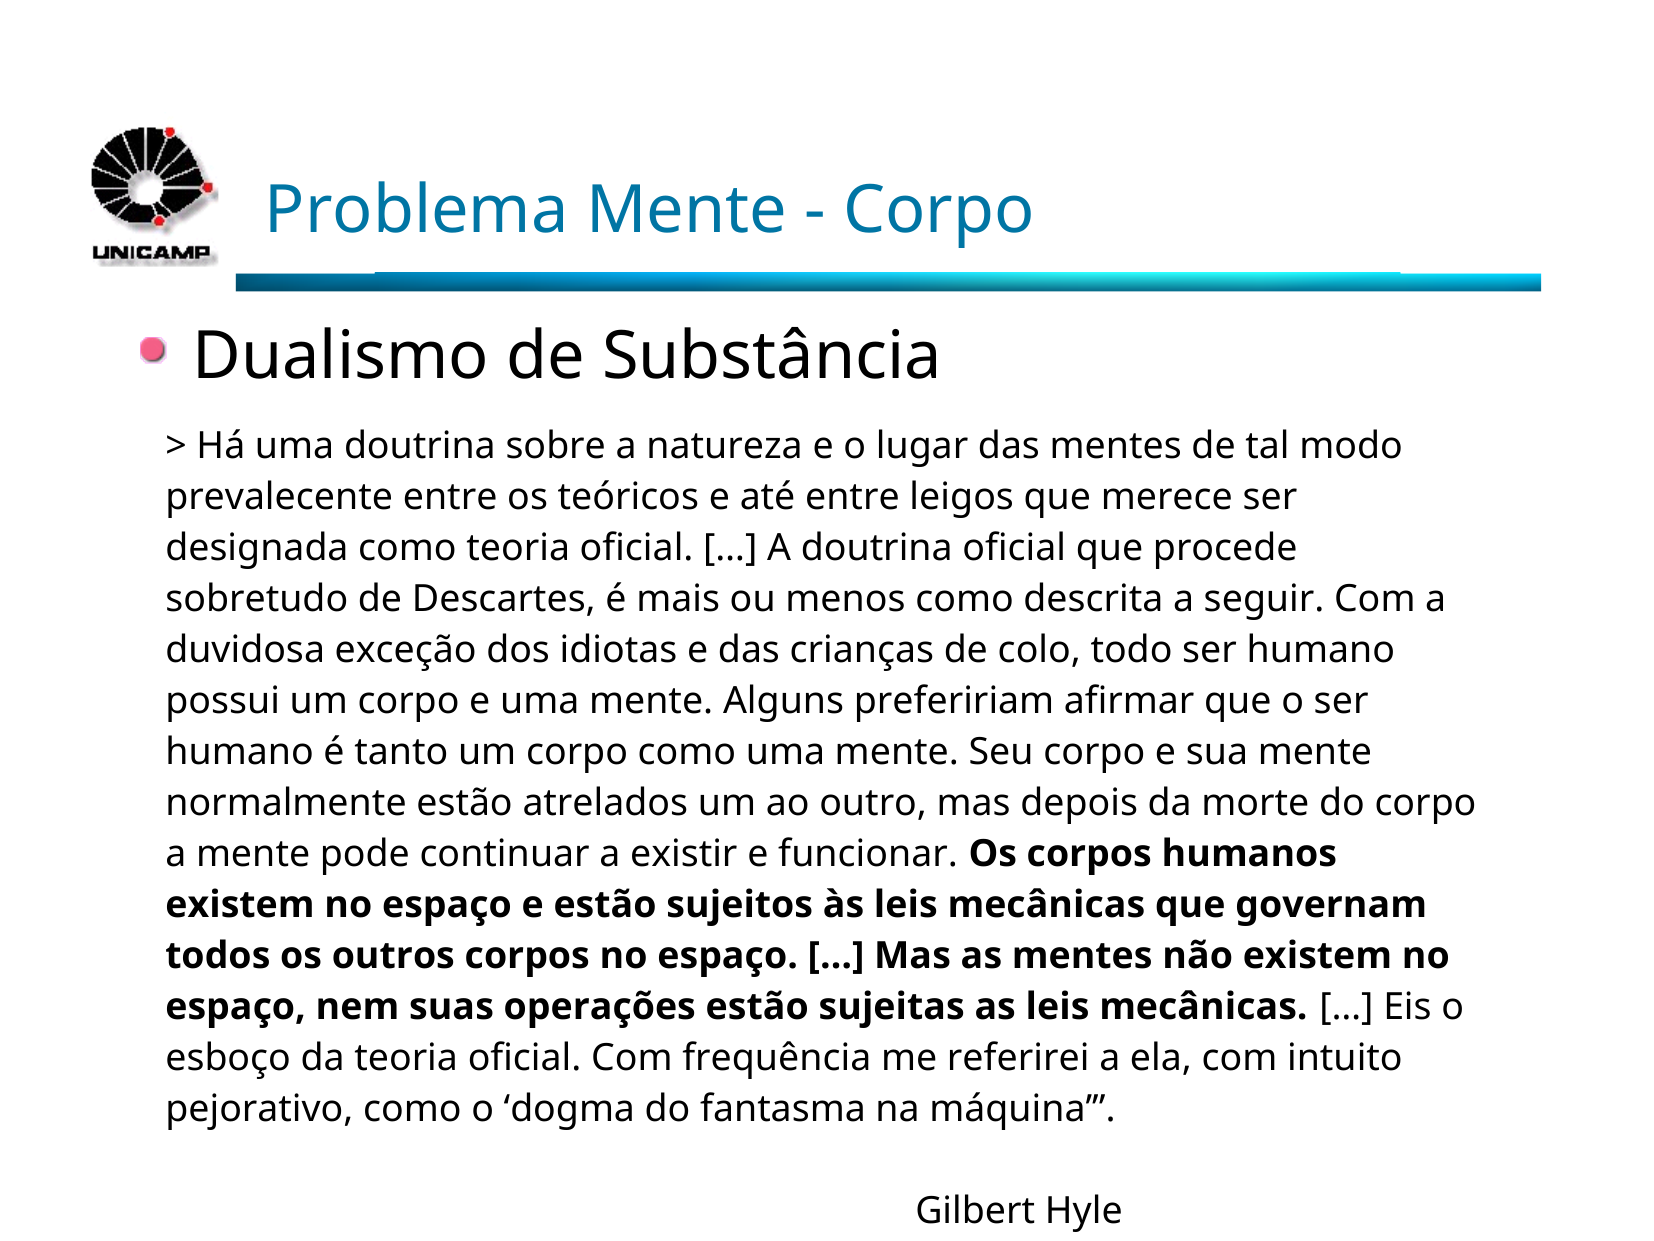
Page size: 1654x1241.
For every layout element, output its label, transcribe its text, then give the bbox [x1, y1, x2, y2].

text_box > Há uma doutrina sobre a natureza e o lugar das mentes de tal modo prevalecente entre os teóricos e até entre leigos que merece ser designada como teoria oficial. […] A doutrina oficial que procede sobretudo de Descartes, é mais ou menos como descrita a seguir. Com a duvidosa exceção dos idiotas e das crianças de colo, todo ser humano possui um corpo e uma mente. Alguns prefeririam afirmar que o ser humano é tanto um corpo como uma mente. Seu corpo e sua mente normalmente estão atrelados um ao outro, mas depois da morte do corpo a mente pode continuar a existir e funcionar. Os corpos humanos existem no espaço e estão sujeitos às leis mecânicas que governam todos os outros corpos no espaço. […] Mas as mentes não existem no espaço, nem suas operações estão sujeitas as leis mecânicas. […] Eis o esboço da teoria oficial. Com frequência me referirei a ela, com intuito pejorativo, como o ‘dogma do fantasma na máquina’”. Gilbert Hyle [150, 1182, 1498, 1241]
picture [125, 272, 1654, 295]
title Problema Mente - Corpo [264, 42, 1534, 250]
list Dualismo de Substância [121, 309, 1534, 1182]
